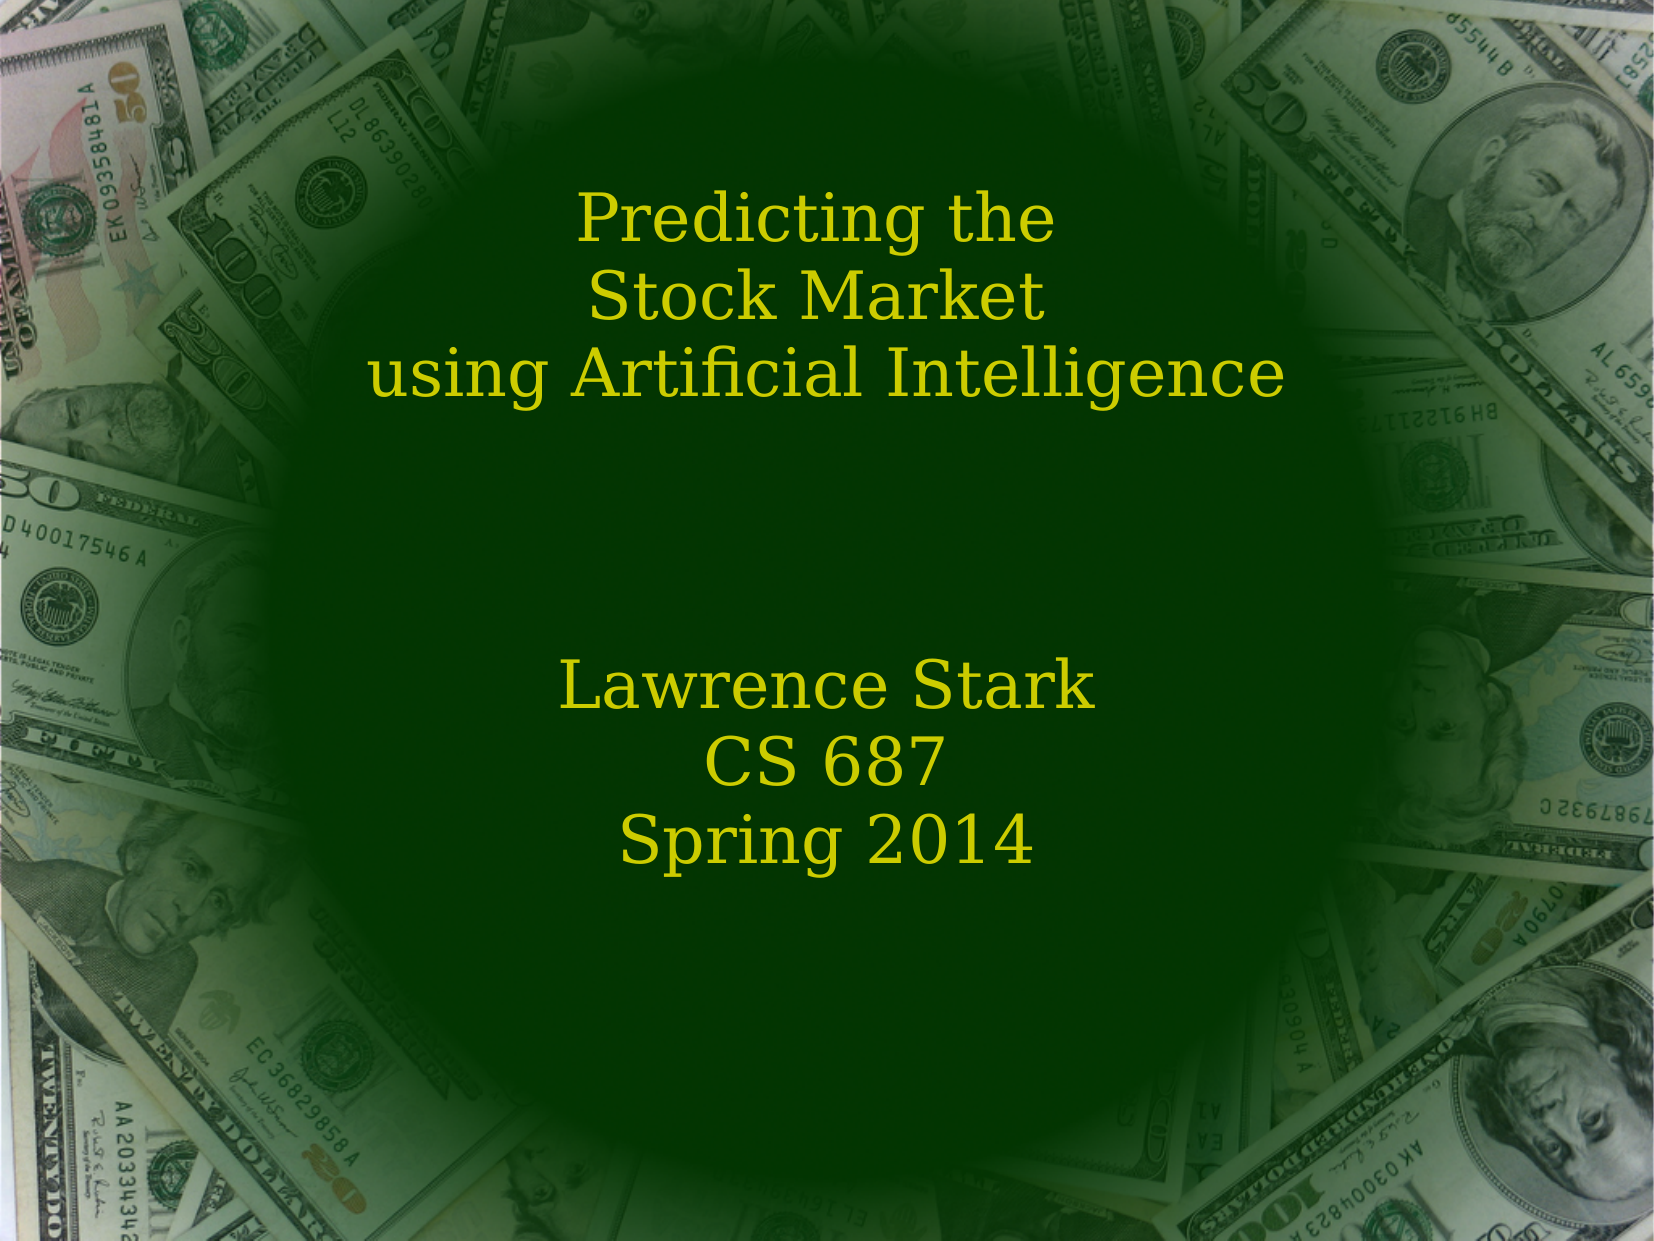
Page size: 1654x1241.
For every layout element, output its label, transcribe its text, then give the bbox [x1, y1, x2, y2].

picture [0, 0, 1654, 1241]
subtitle Predicting the Stock Market using Artificial Intelligence Lawrence Stark CS 687 Spring 2014 [82, 49, 1571, 1010]
